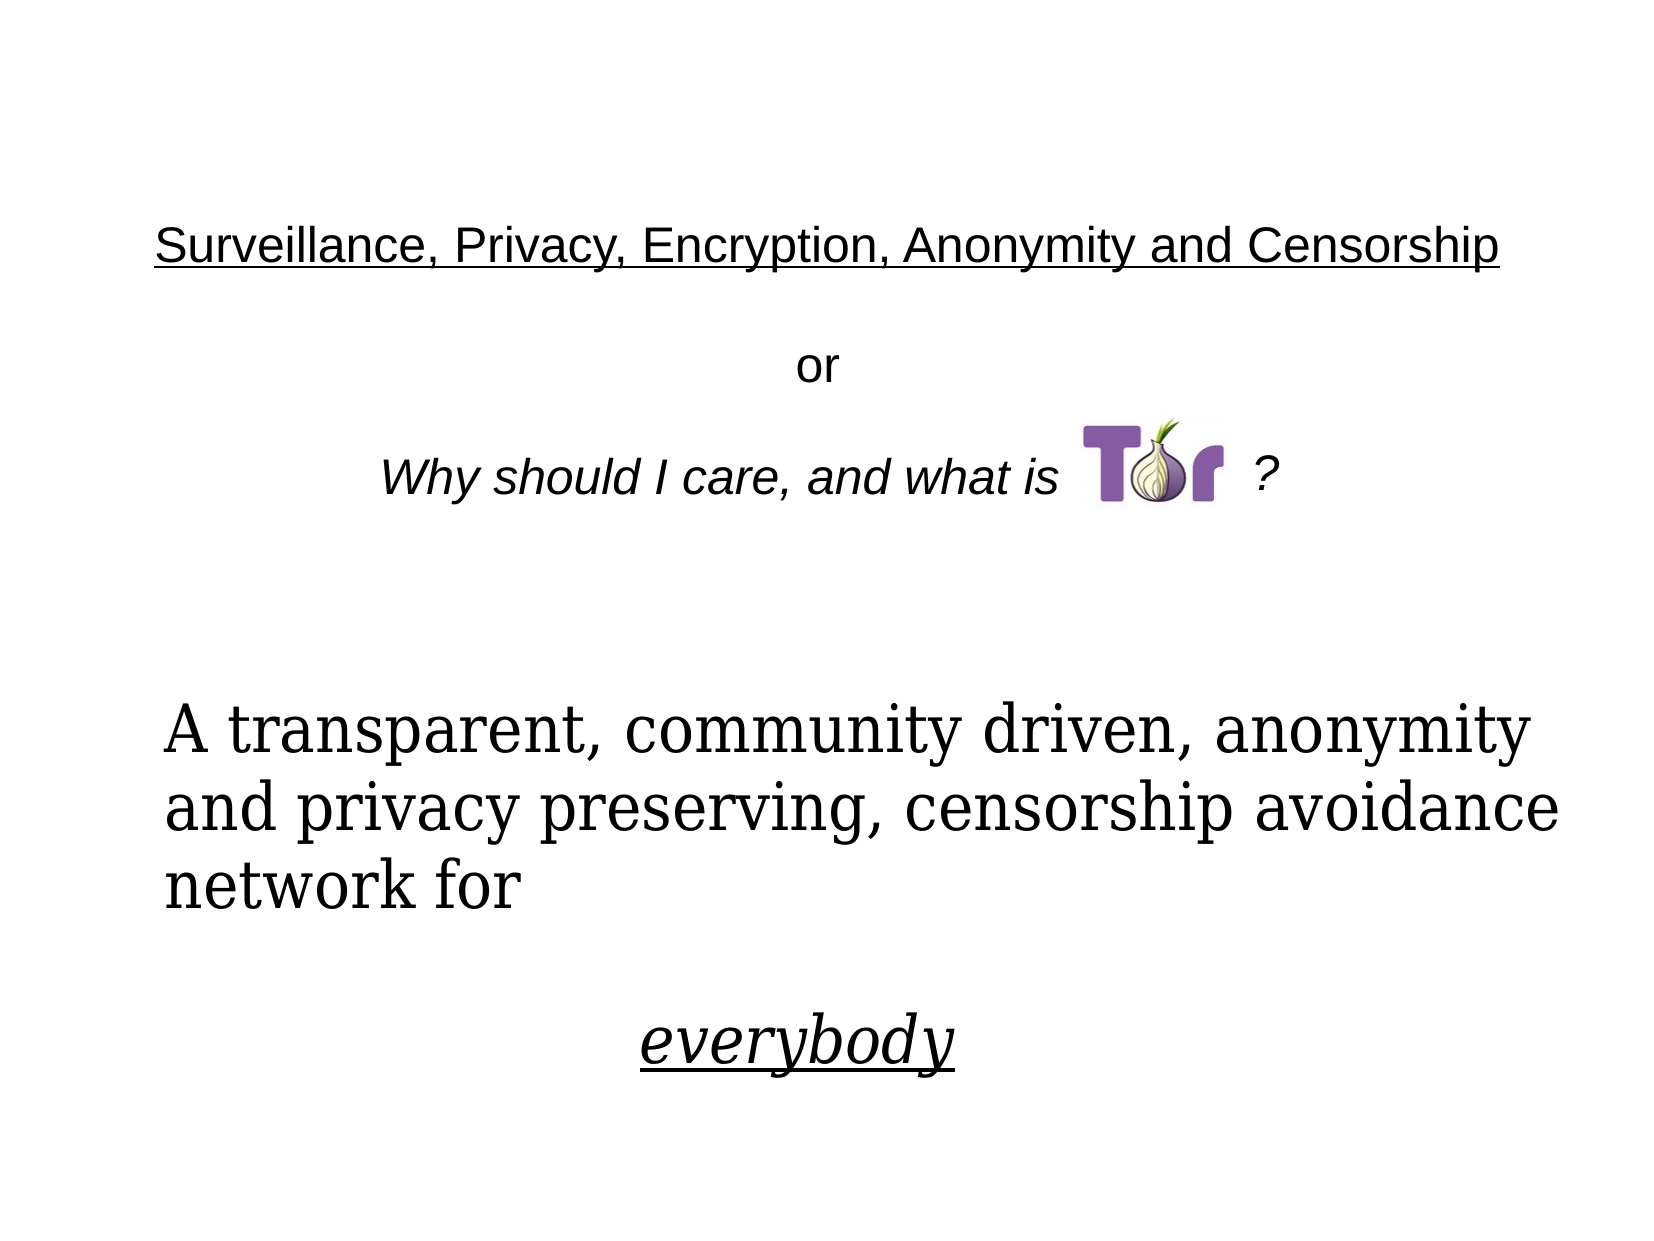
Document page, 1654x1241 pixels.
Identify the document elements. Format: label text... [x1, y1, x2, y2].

text_box or Why should I care, and what is [364, 330, 1366, 513]
text_box A transparent, community driven, anonymity and privacy preserving, censorship avoidance network for everybody [150, 683, 1598, 1087]
picture [1078, 410, 1229, 512]
text_box ? [1236, 438, 1295, 509]
text_box Surveillance, Privacy, Encryption, Anonymity and Censorship [139, 210, 1516, 281]
